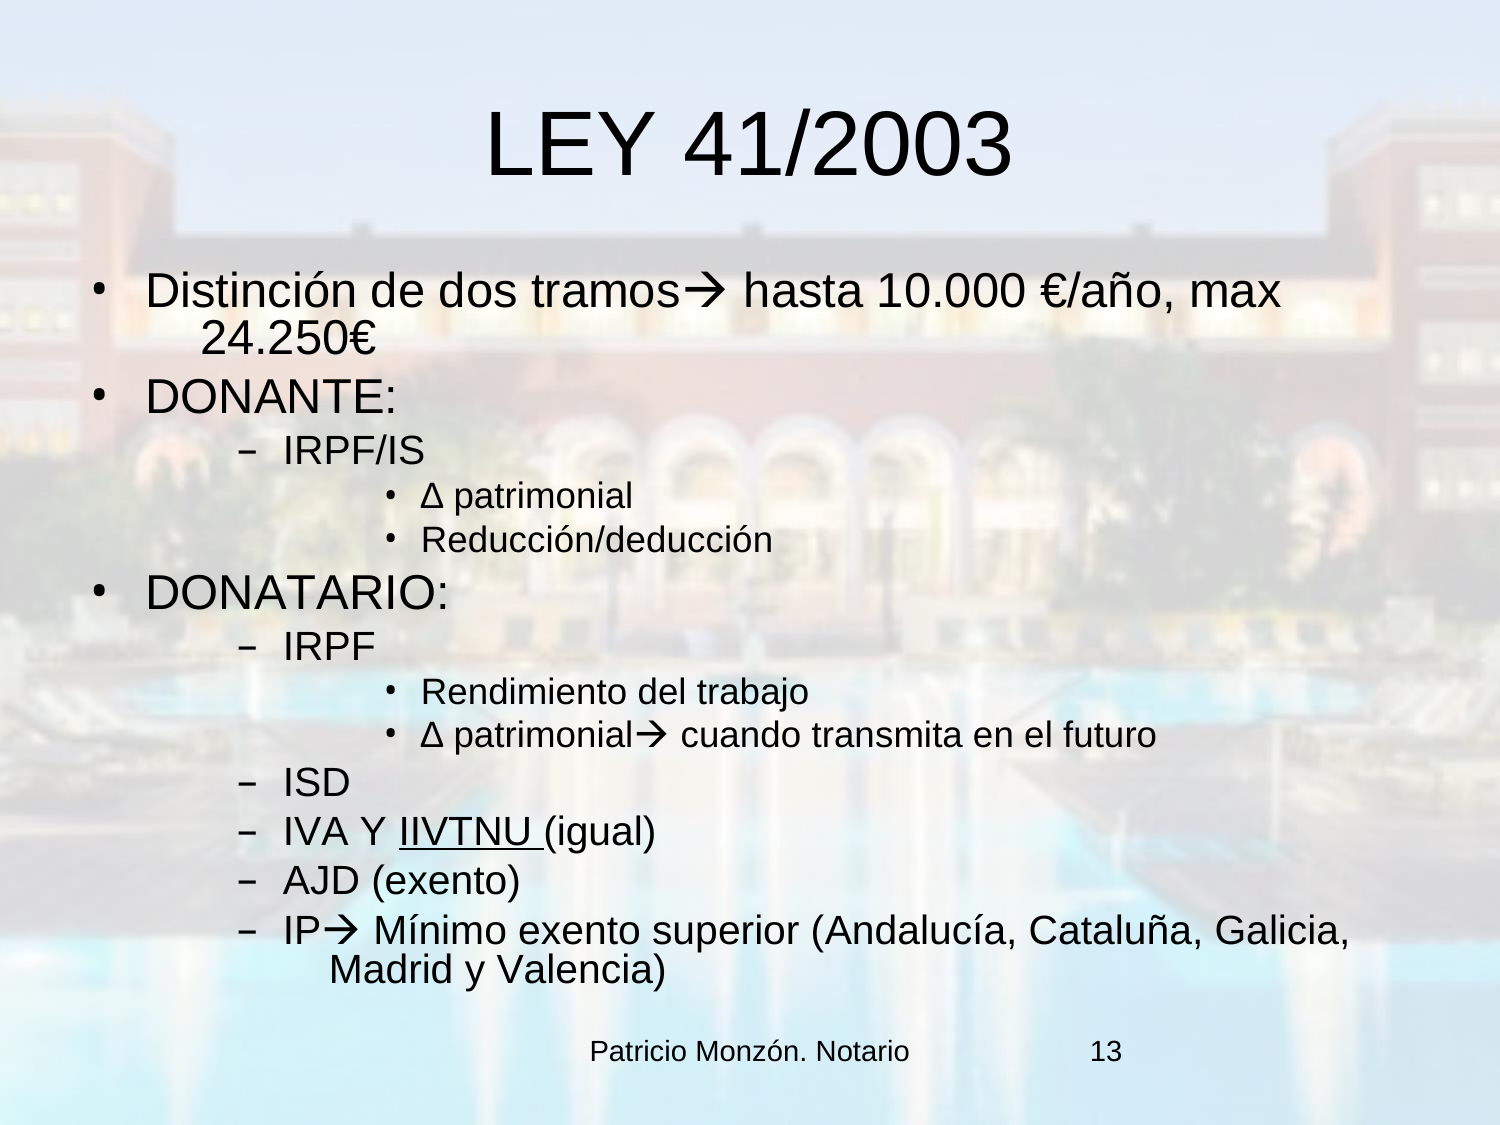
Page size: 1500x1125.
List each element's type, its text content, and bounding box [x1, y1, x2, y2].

title LEY 41/2003 [75, 45, 1426, 233]
text_box [1074, 1024, 1426, 1103]
text_box Patricio Monzón. Notario [512, 1024, 988, 1103]
list Distinción de dos tramos hasta 10.000 €/año, max 24.250€ DONANTE: IRPF/IS ∆ patrimonial Reducción/deducción DONATARIO: IRPF Rendimiento del trabajo ∆ patrimonial cuando transmita en el futuro ISD IVA Y IIVTNU (igual) AJD (exento) IP Mínimo exento superior (Andalucía, Cataluña, Galicia, Madrid y Valencia) [75, 262, 1426, 1005]
